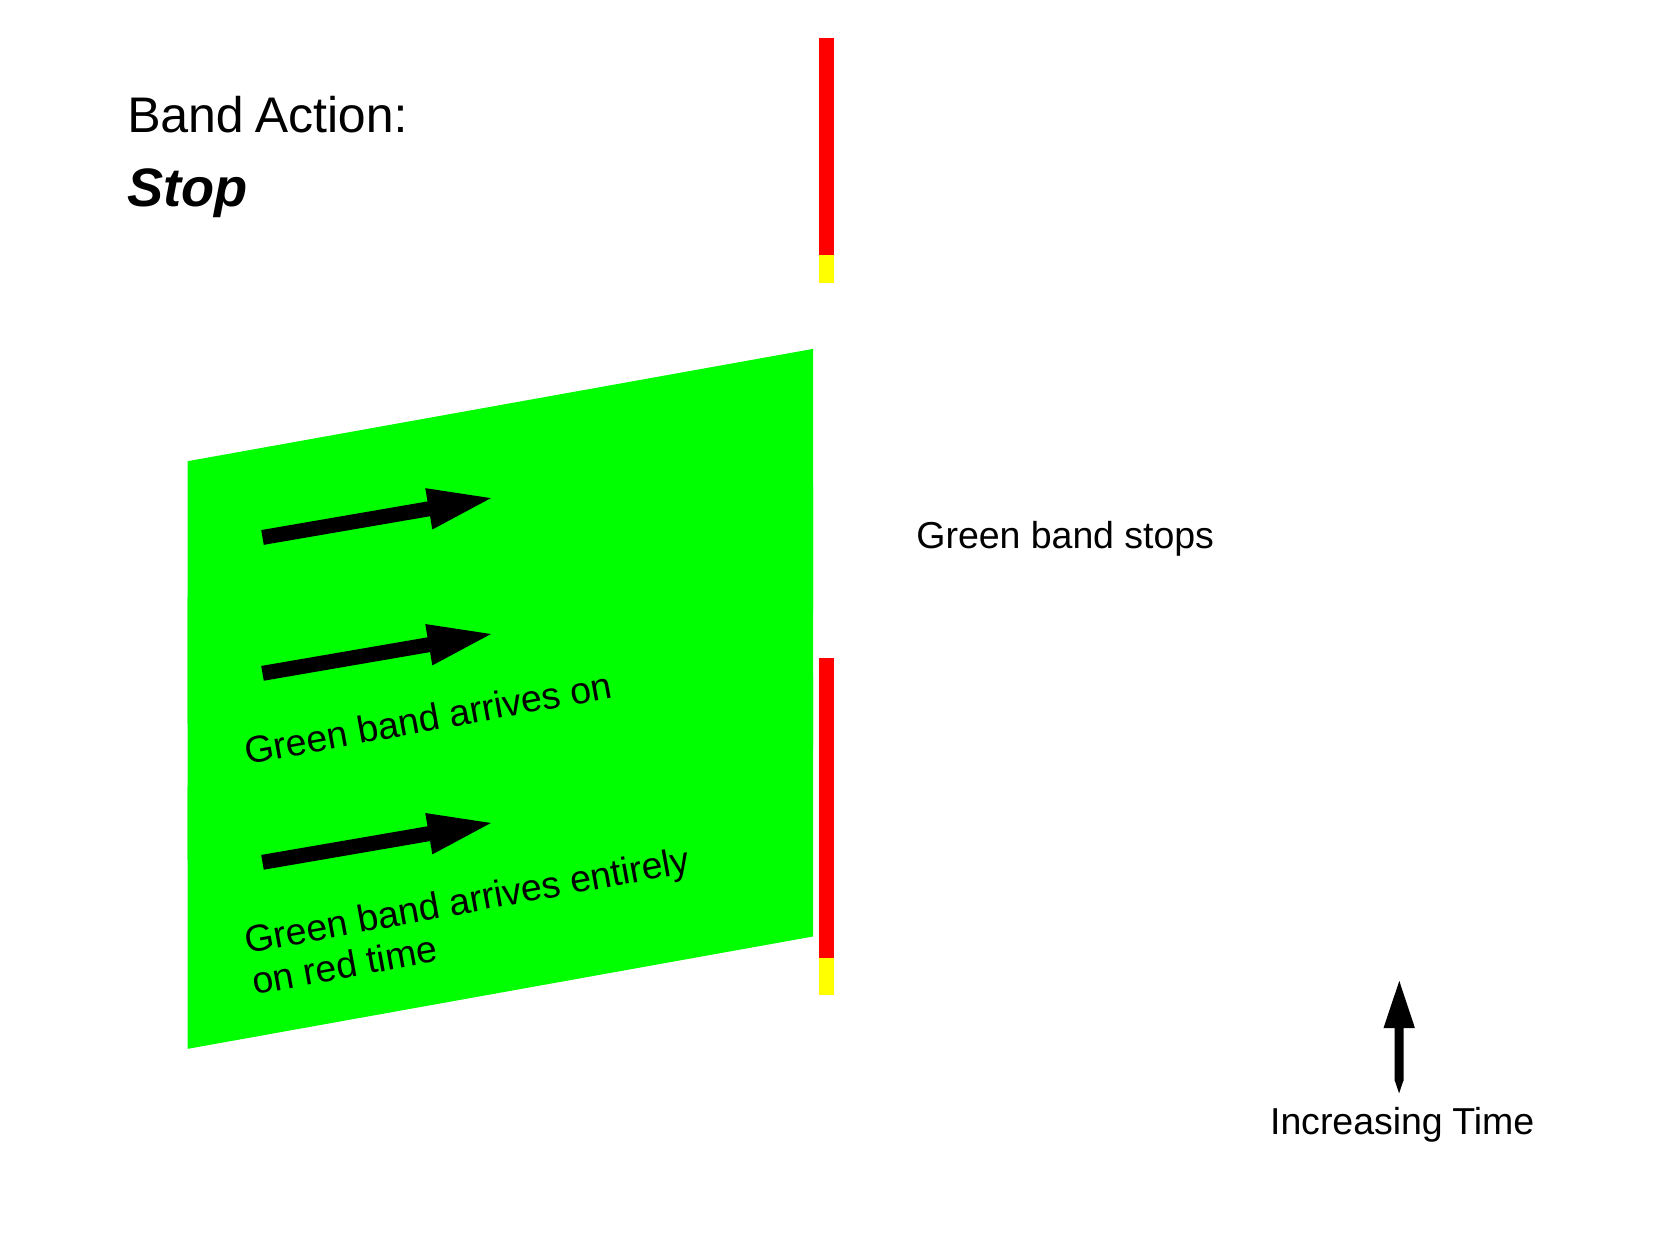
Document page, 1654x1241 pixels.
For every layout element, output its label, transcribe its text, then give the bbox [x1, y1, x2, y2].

text_box Green band stops [901, 507, 1491, 700]
text_box Increasing Time [1255, 1093, 1550, 1151]
text_box Stop [112, 150, 263, 227]
text_box Green band arrives entirely on red time [225, 826, 734, 1072]
text_box Band Action: [112, 79, 676, 151]
text_box Green band arrives on both red & green times [225, 637, 715, 777]
text_box [839, 244, 1595, 788]
text_box [187, 348, 814, 1049]
